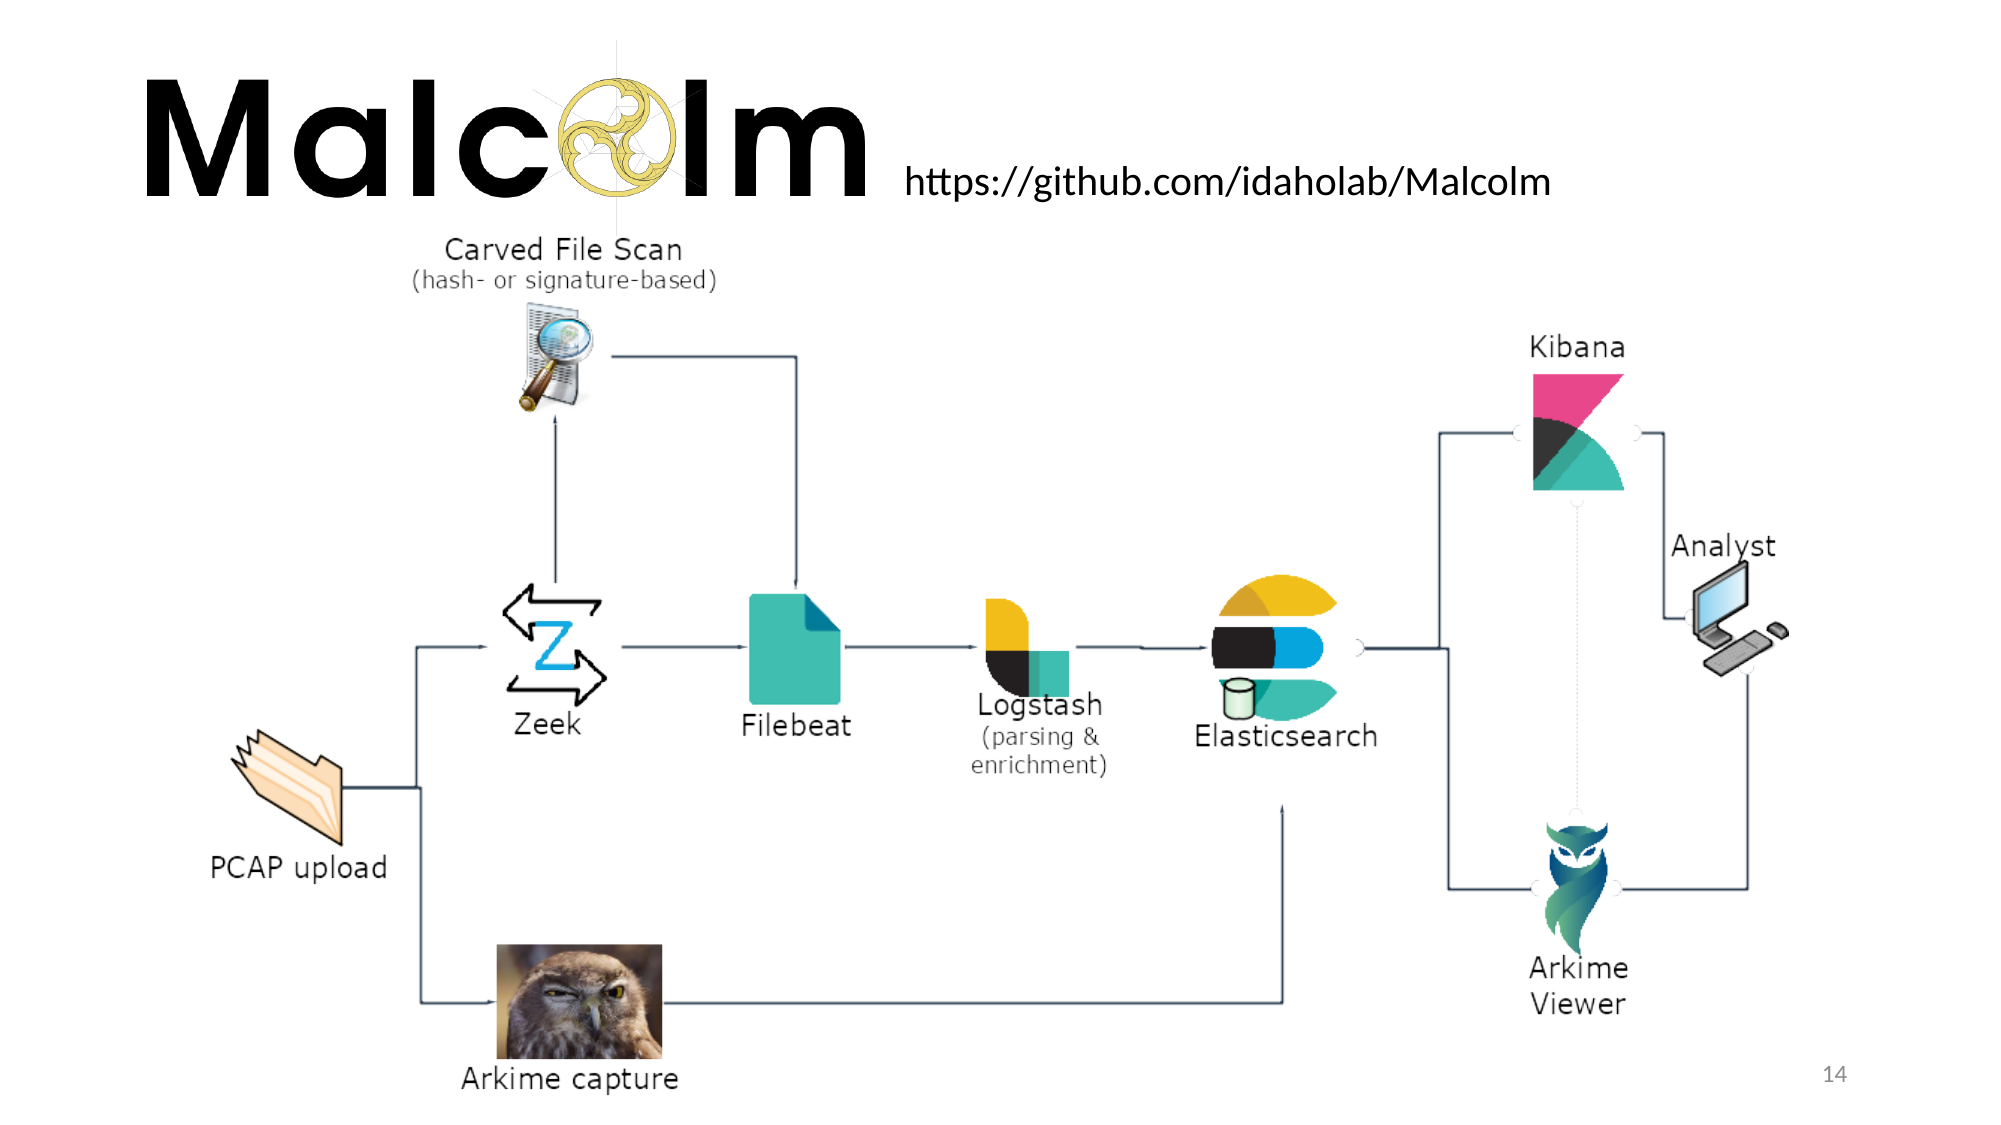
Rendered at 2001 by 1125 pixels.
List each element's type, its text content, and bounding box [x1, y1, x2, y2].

text_box https://github.com/idaholab/Malcolm [889, 146, 1568, 212]
picture [147, 40, 1789, 1097]
slide_number <number> [1412, 1042, 1863, 1103]
